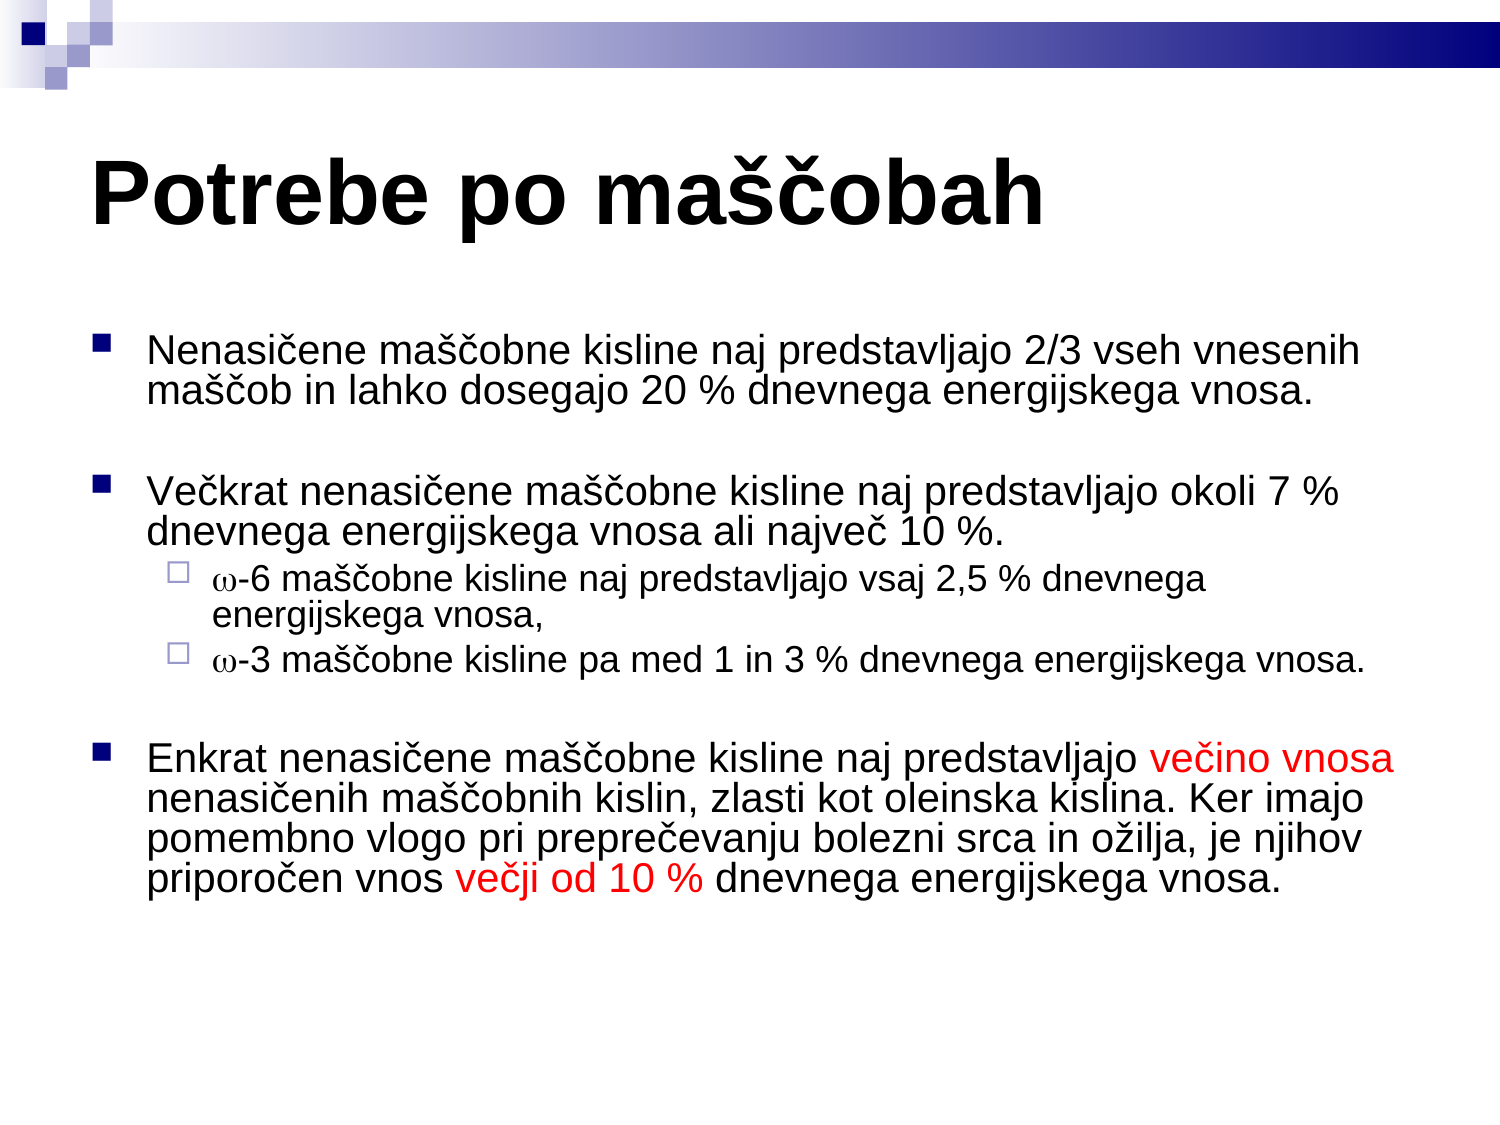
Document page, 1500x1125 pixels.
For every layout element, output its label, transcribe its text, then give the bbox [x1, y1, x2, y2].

list Nenasičene maščobne kisline naj predstavljajo 2/3 vseh vnesenih maščob in lahko dosegajo 20 % dnevnega energijskega vnosa. Večkrat nenasičene maščobne kisline naj predstavljajo okoli 7 % dnevnega energijskega vnosa ali največ 10 %. -6 maščobne kisline naj predstavljajo vsaj 2,5 % dnevnega energijskega vnosa, -3 maščobne kisline pa med 1 in 3 % dnevnega energijskega vnosa. Enkrat nenasičene maščobne kisline naj predstavljajo večino vnosa nenasičenih maščobnih kislin, zlasti kot oleinska kislina. Ker imajo pomembno vlogo pri preprečevanju bolezni srca in ožilja, je njihov priporočen vnos večji od 10 % dnevnega energijskega vnosa. [75, 324, 1426, 963]
title Potrebe po maščobah [75, 75, 1426, 301]
